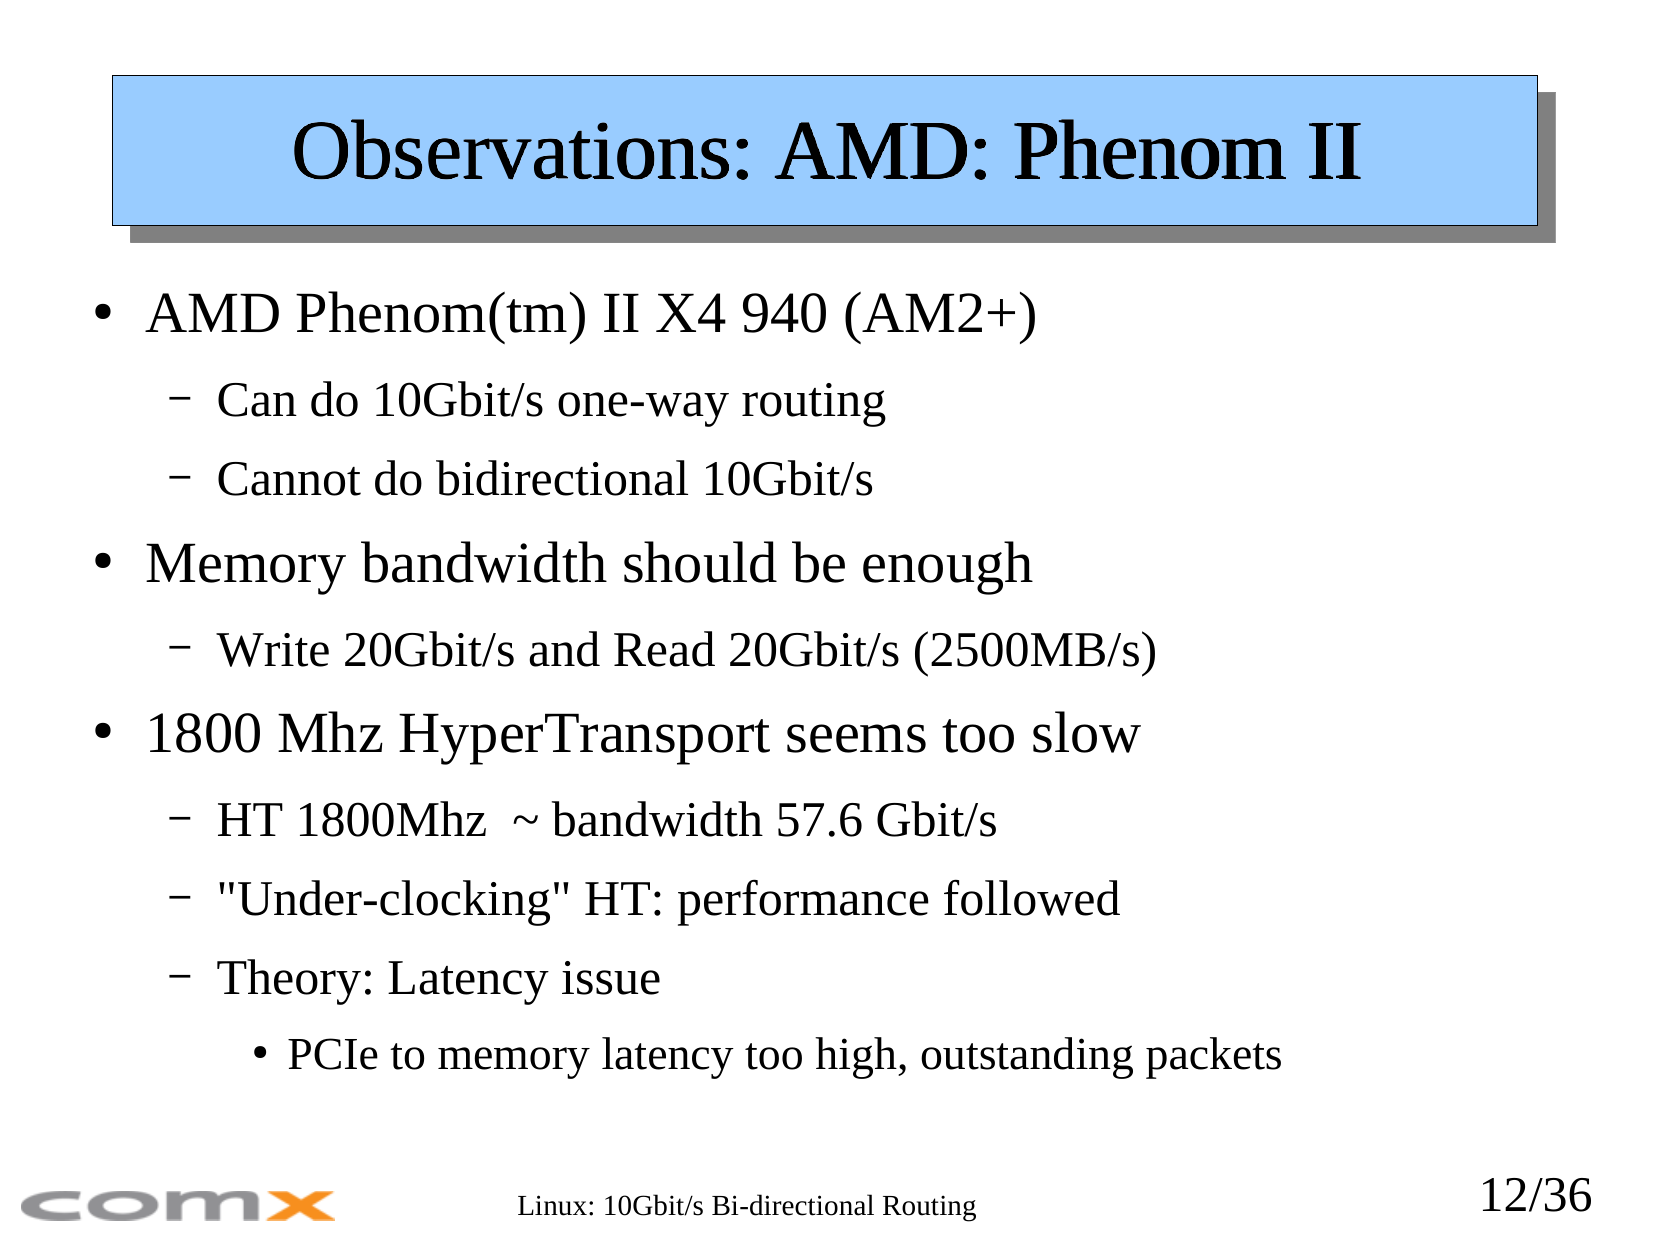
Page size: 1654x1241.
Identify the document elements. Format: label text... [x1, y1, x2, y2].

picture [21, 1191, 335, 1221]
title Observations: AMD: Phenom II [116, 90, 1538, 211]
list AMD Phenom(tm) II X4 940 (AM2+) Can do 10Gbit/s one-way routing Cannot do bidirectional 10Gbit/s Memory bandwidth should be enough Write 20Gbit/s and Read 20Gbit/s (2500MB/s) 1800 Mhz HyperTransport seems too slow HT 1800Mhz ~ bandwidth 57.6 Gbit/s "Under-clocking" HT: performance followed Theory: Latency issue PCIe to memory latency too high, outstanding packets [75, 280, 1576, 1080]
